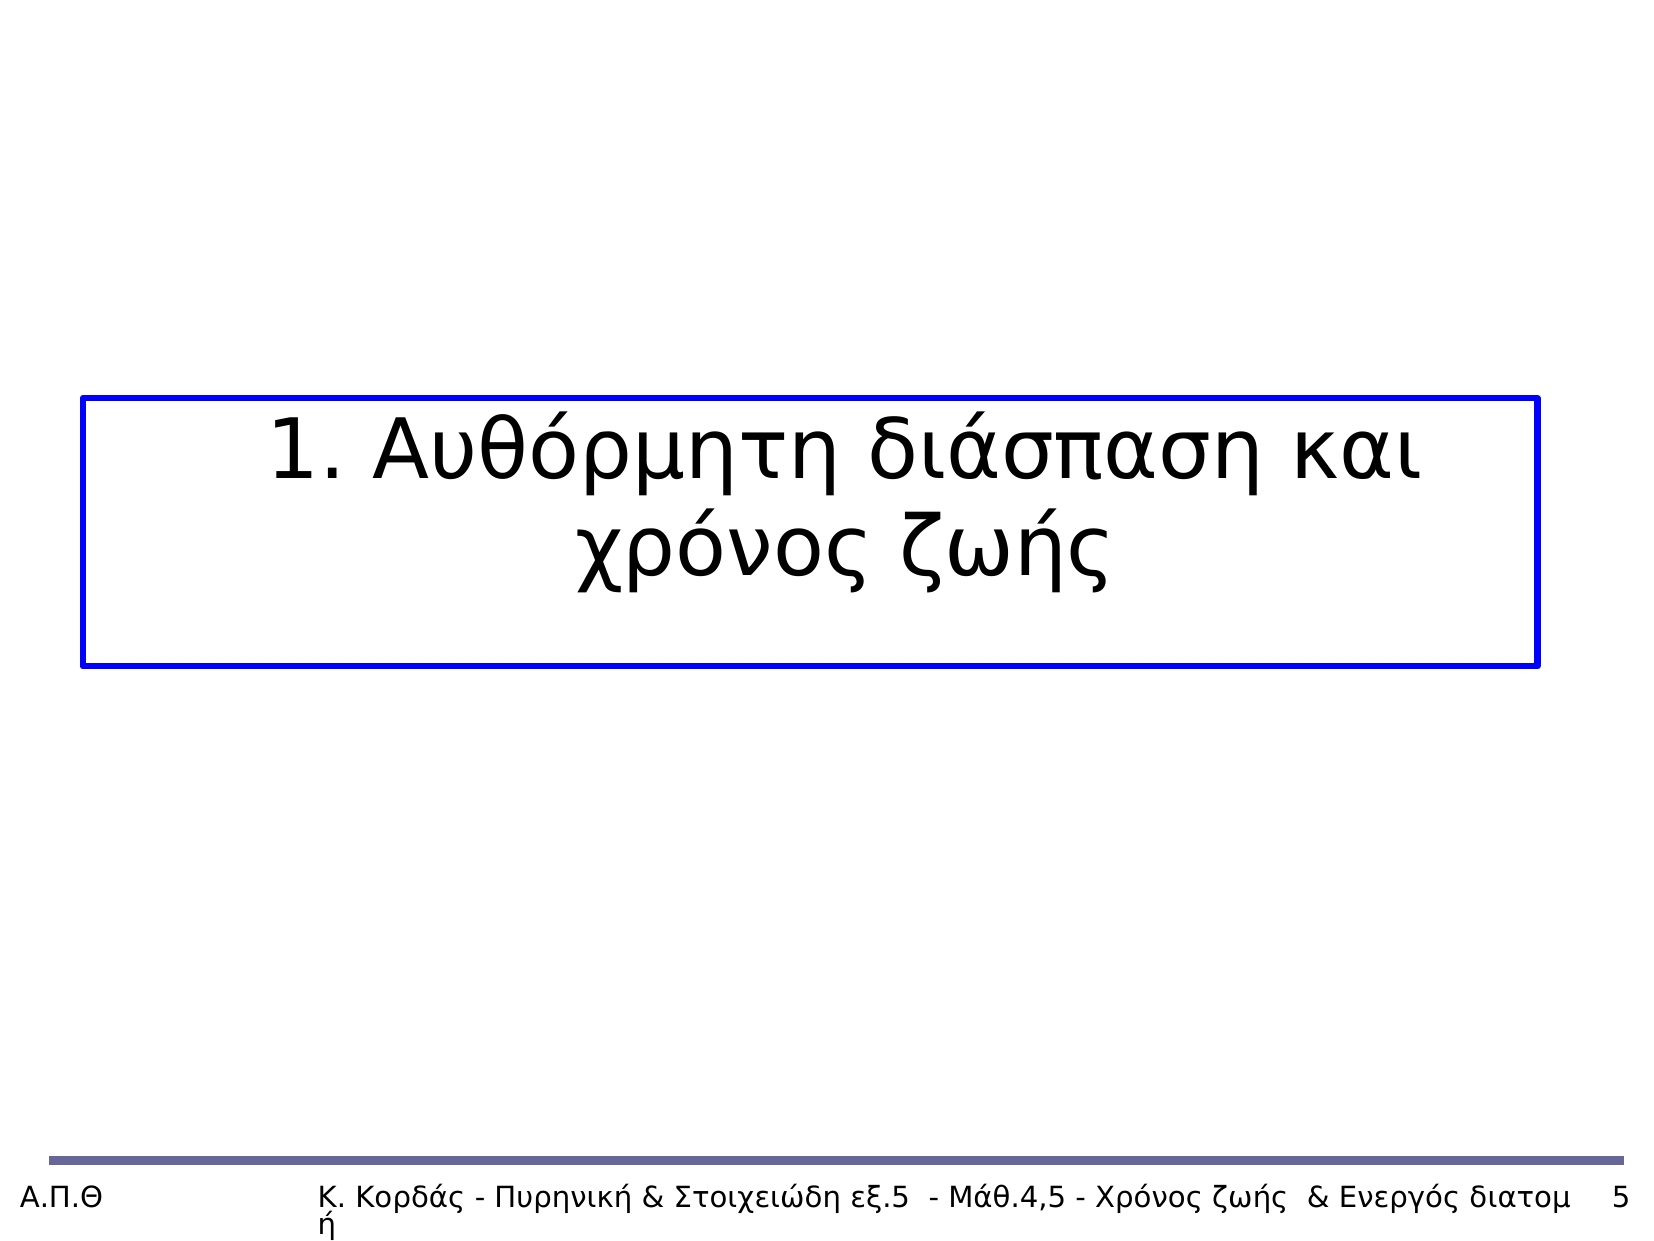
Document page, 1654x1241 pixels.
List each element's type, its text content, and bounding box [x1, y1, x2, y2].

list 1. Αυθόρμητη διάσπαση και χρόνος ζωής [82, 398, 1538, 667]
